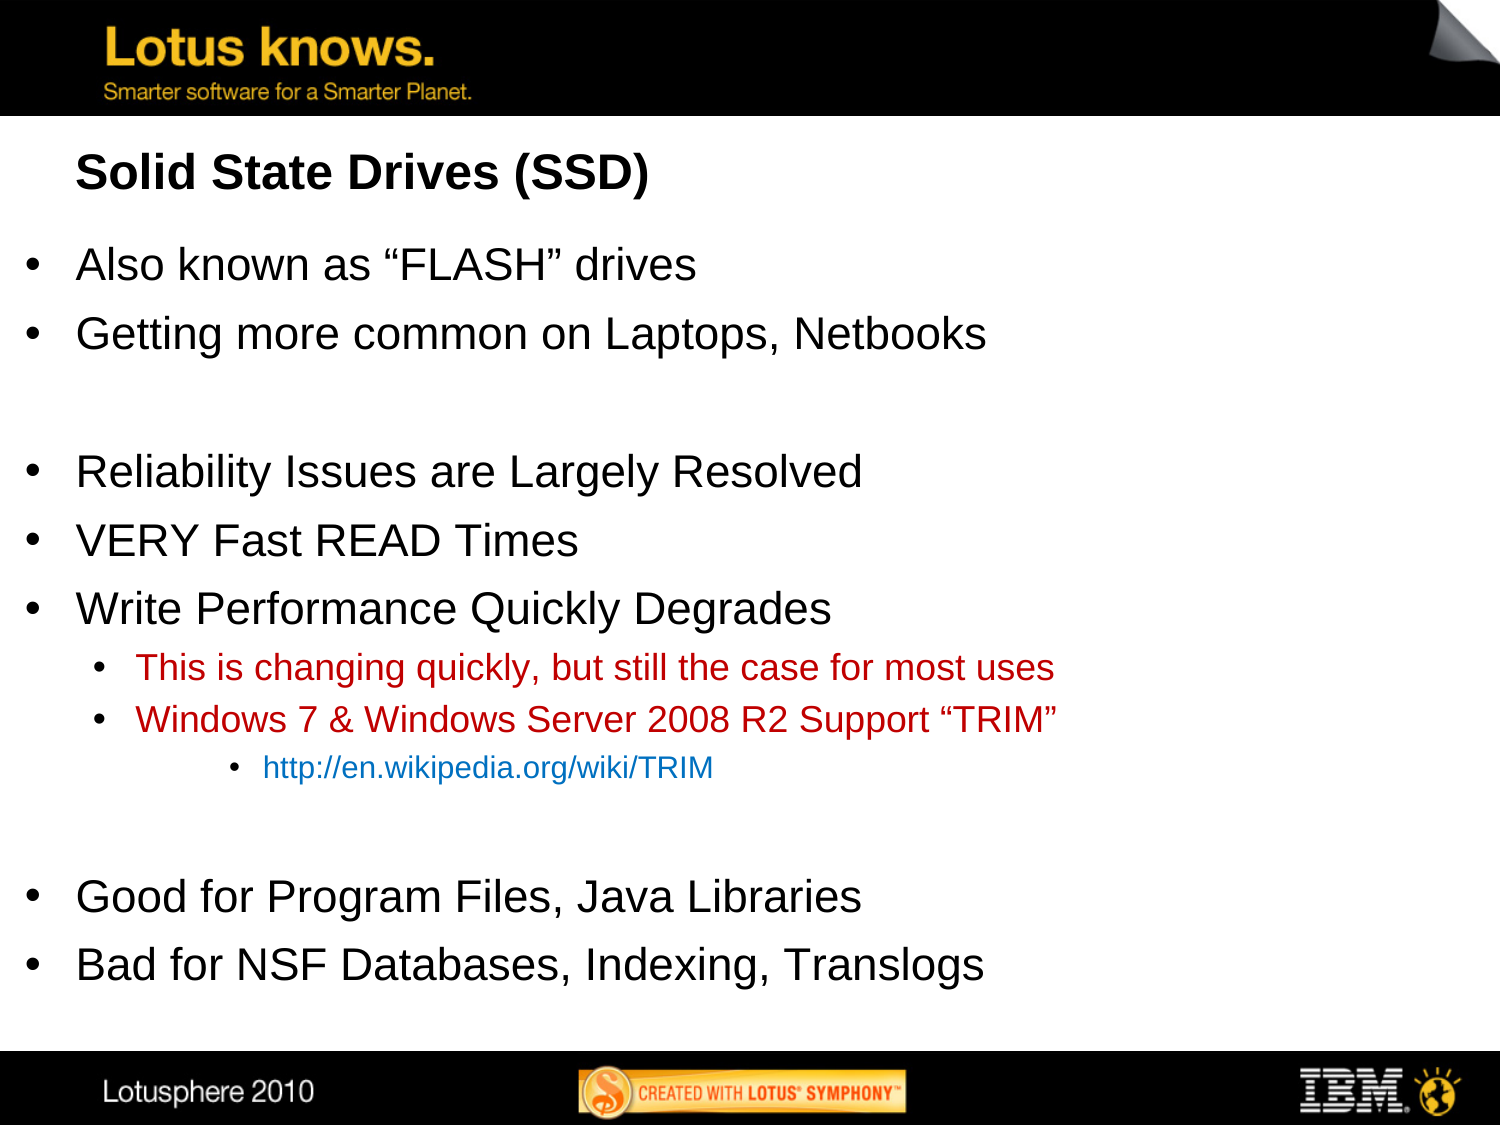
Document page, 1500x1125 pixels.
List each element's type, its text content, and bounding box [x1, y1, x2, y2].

list Also known as “FLASH” drives Getting more common on Laptops, Netbooks Reliability Issues are Largely Resolved VERY Fast READ Times Write Performance Quickly Degrades This is changing quickly, but still the case for most uses Windows 7 & Windows Server 2008 R2 Support “TRIM” http://en.wikipedia.org/wiki/TRIM Good for Program Files, Java Libraries Bad for NSF Databases, Indexing, Translogs [24, 237, 1476, 1026]
picture [0, 1053, 1500, 1125]
title Solid State Drives (SSD) [74, 137, 1475, 200]
picture [0, 0, 1500, 114]
